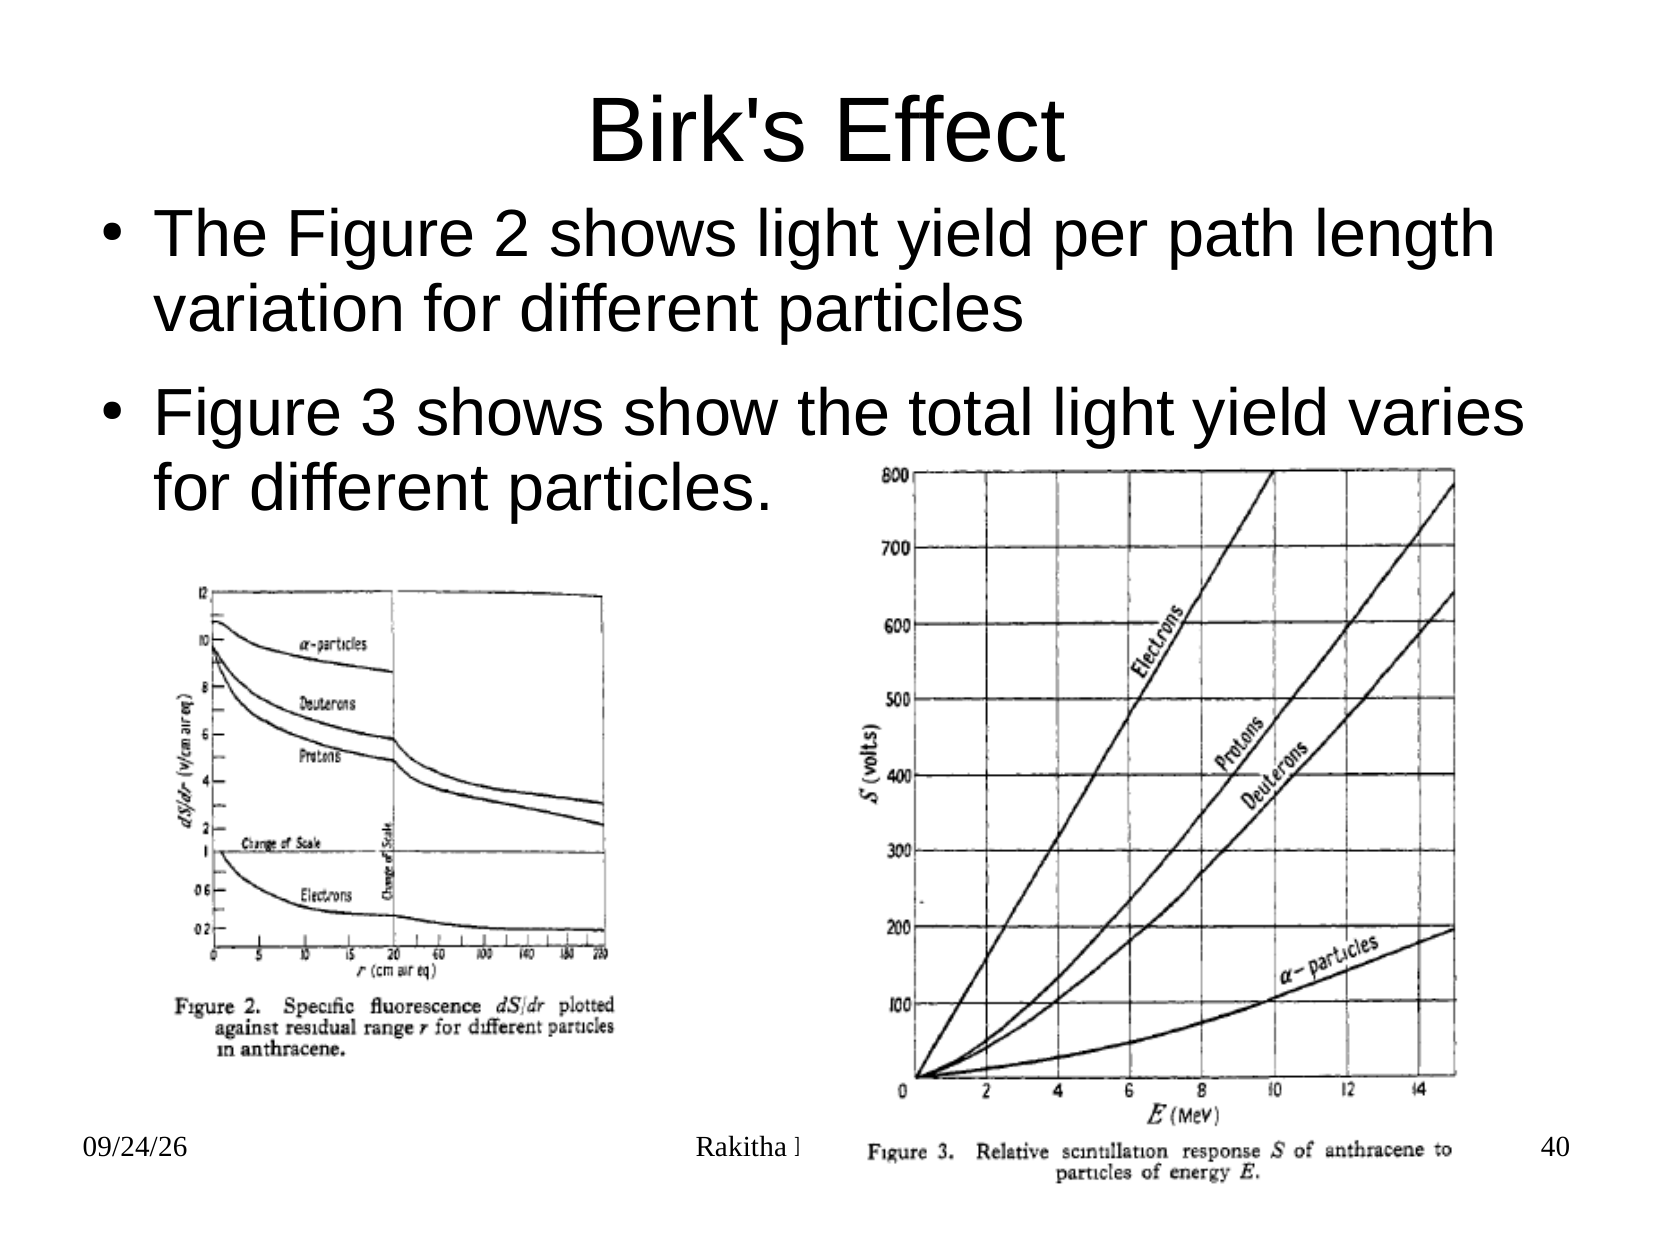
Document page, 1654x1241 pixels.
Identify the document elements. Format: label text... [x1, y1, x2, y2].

picture [798, 454, 1460, 1198]
title Birk's Effect [82, 25, 1571, 195]
picture [116, 578, 678, 1074]
list The Figure 2 shows light yield per path length variation for different particles Figure 3 shows show the total light yield varies for different particles. [82, 195, 1620, 751]
